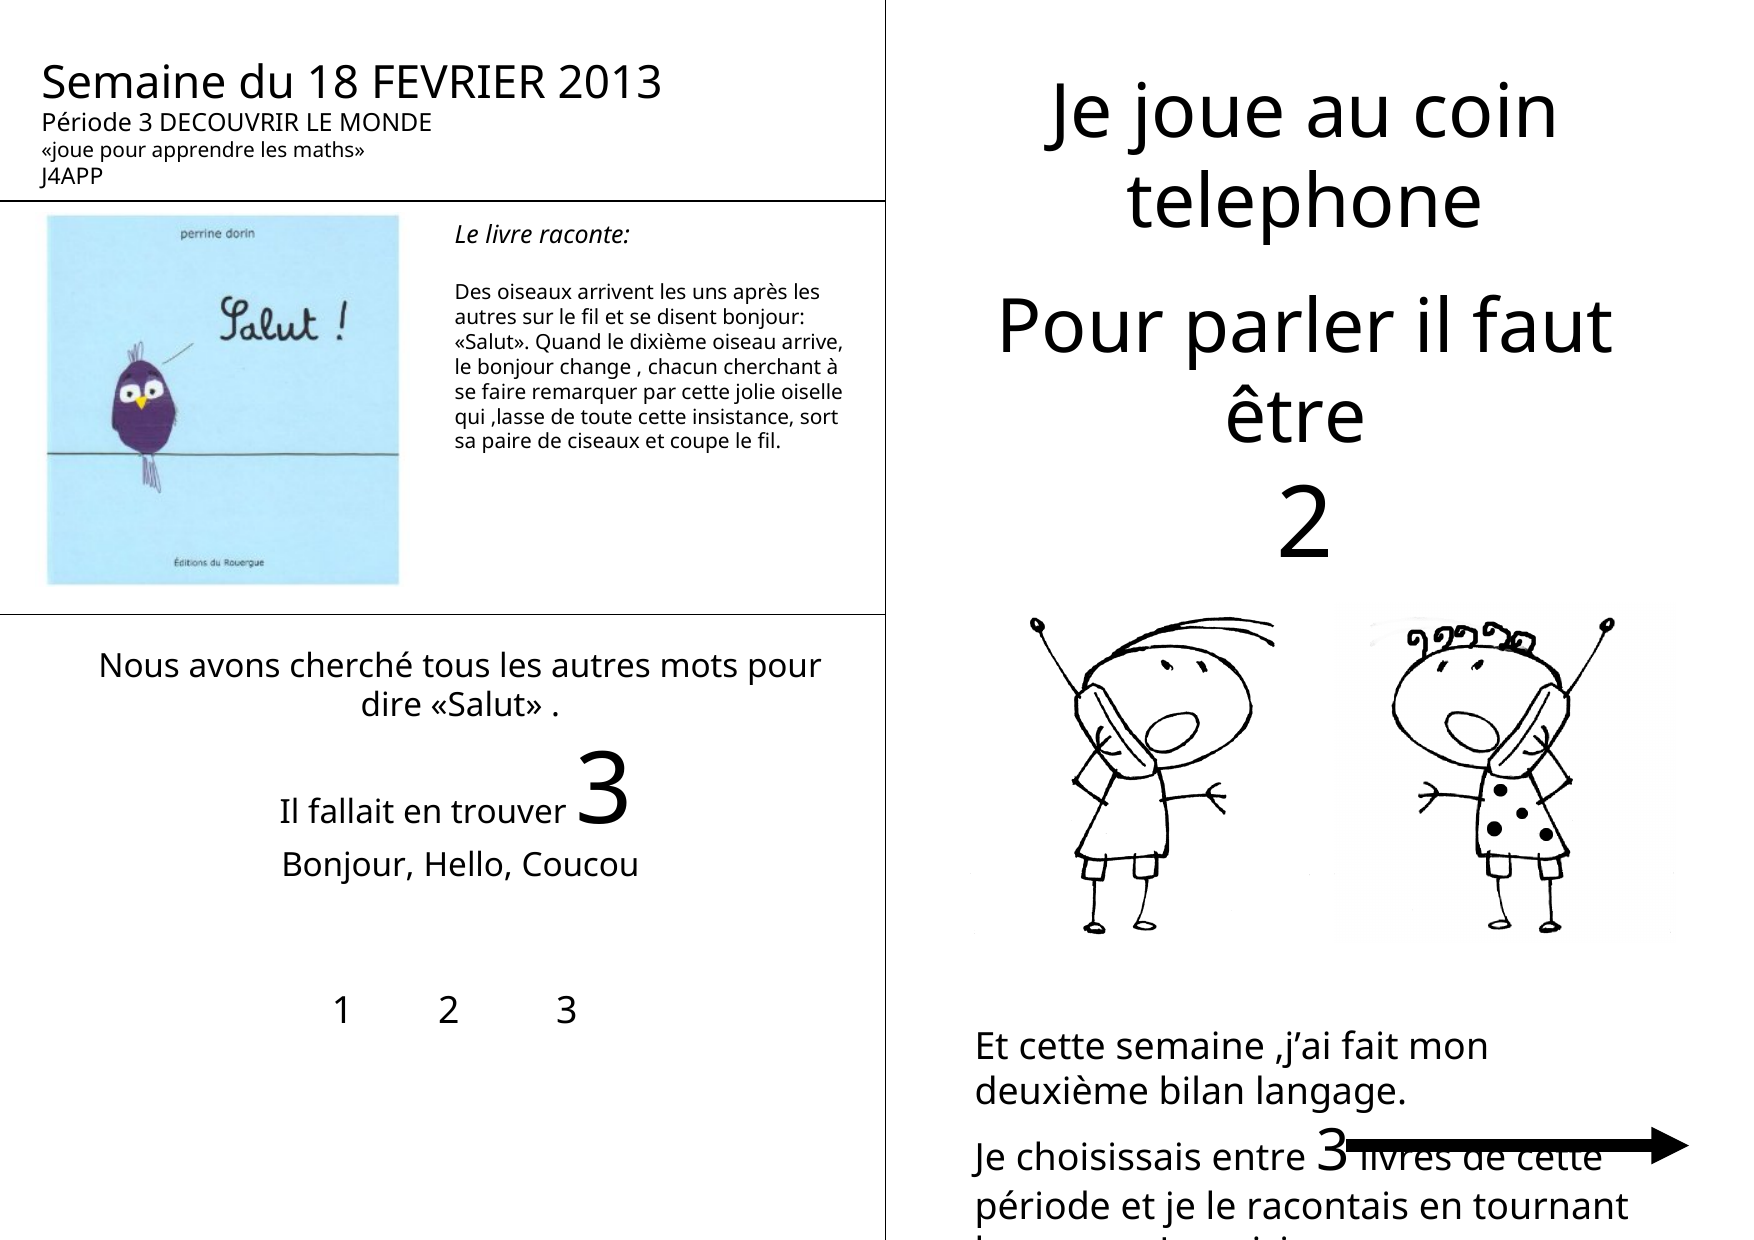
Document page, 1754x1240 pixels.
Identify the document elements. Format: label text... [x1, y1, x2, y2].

text_box 3 [519, 980, 615, 1052]
text_box 2 [401, 980, 497, 1052]
text_box Et cette semaine ,j’ai fait mon deuxième bilan langage. Je choisissais entre 3 livres de cette période et je le racontais en tournant les pages. Le voici [968, 1015, 1666, 1182]
text_box Je joue au coin telephone [897, 55, 1713, 355]
picture [968, 602, 1310, 944]
text_box Semaine du 18 FEVRIER 2013 [35, 47, 851, 100]
picture [1334, 602, 1676, 943]
text_box Période 3 DECOUVRIR LE MONDE «joue pour apprendre les maths» J4APP [35, 100, 851, 195]
text_box Nous avons cherché tous les autres mots pour dire «Salut» . Il fallait en trouver 3 Bonjour, Hello, Coucou [70, 637, 851, 1217]
text_box Le livre raconte: Des oiseaux arrivent les uns après les autres sur le fil et se disent bonjour: «Salut». Quand le dixième oiseau arrive, le bonjour change , chacun cherchant à se faire remarquer par cette jolie oiselle qui ,lasse de toute cette insistance, sort sa paire de ciseaux et coupe le fil. [448, 212, 863, 603]
text_box Pour parler il faut être 2 [980, 271, 1631, 532]
picture [35, 212, 410, 587]
text_box 1 [295, 980, 390, 1052]
